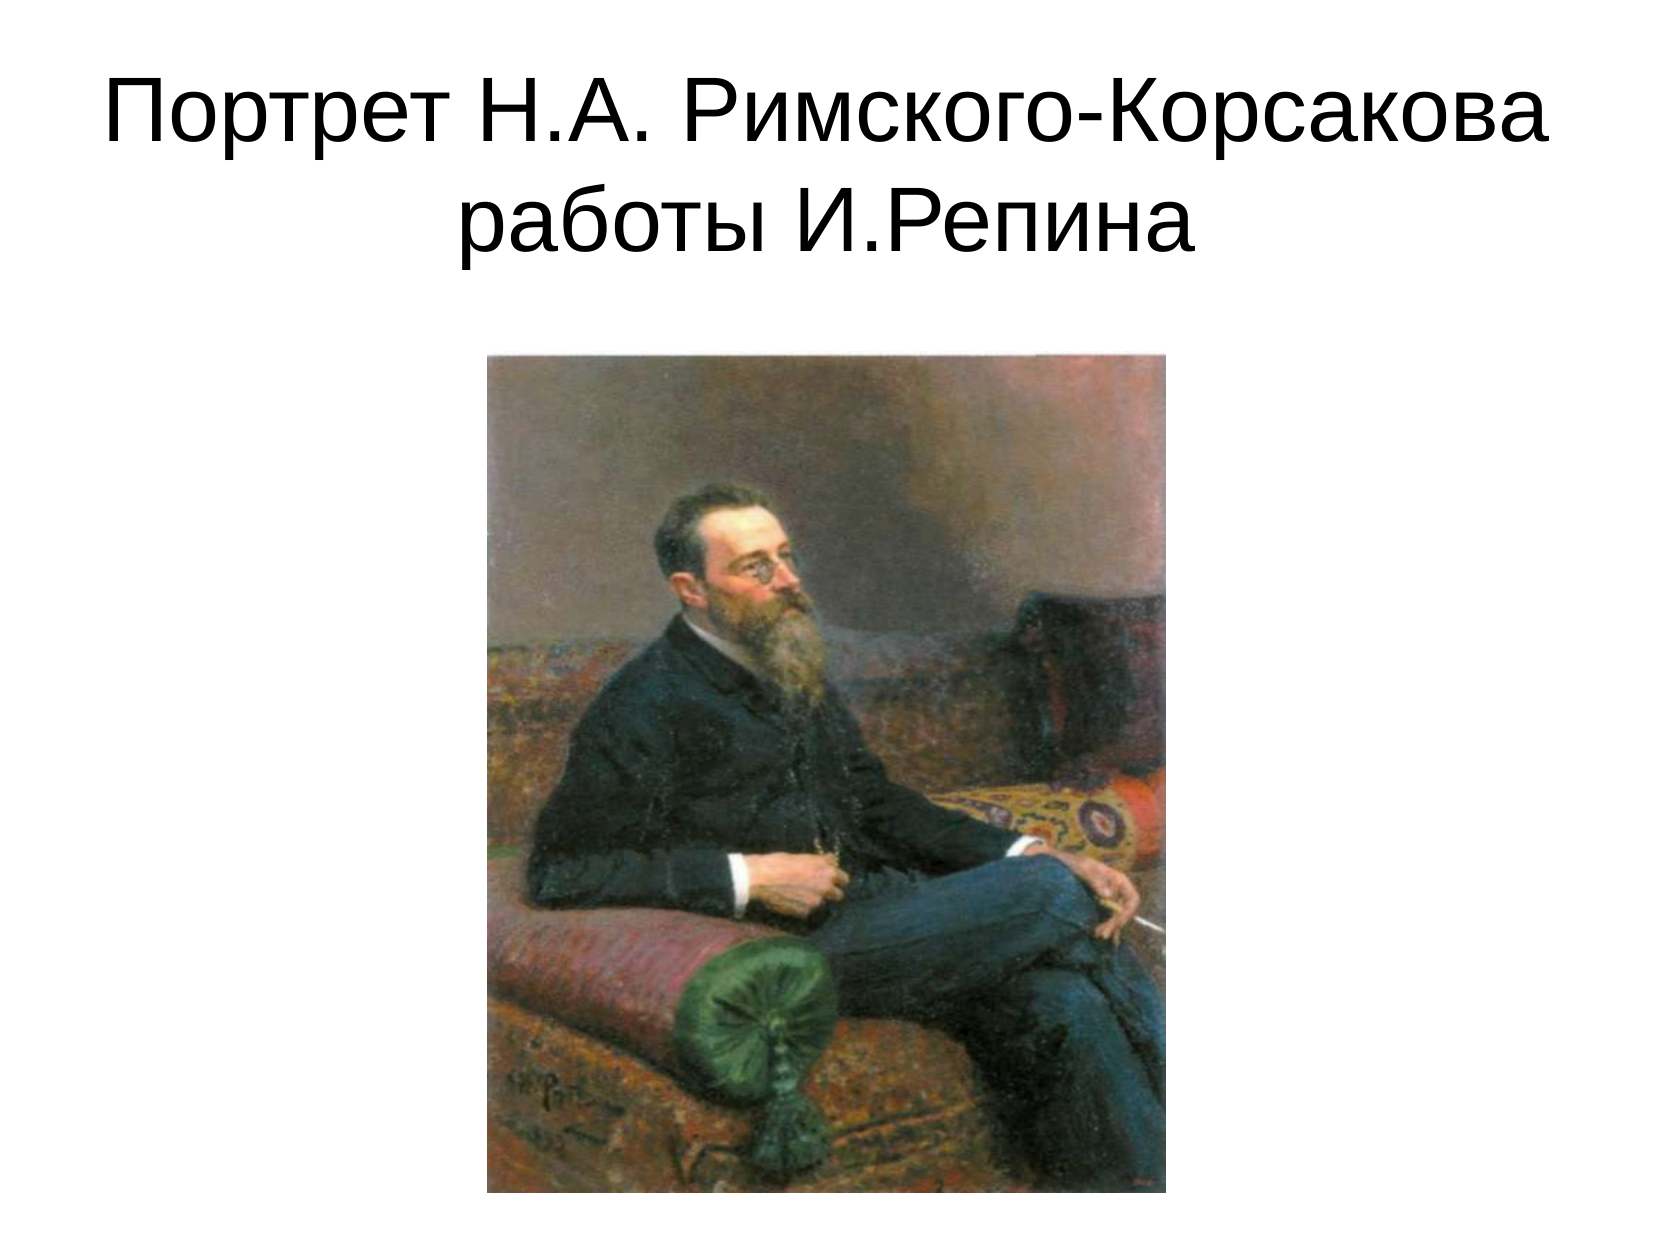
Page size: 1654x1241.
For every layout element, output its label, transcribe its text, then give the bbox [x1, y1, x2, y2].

title Портрет Н.А. Римского-Корсакова работы И.Репина [82, 49, 1571, 257]
picture [487, 351, 1166, 1193]
